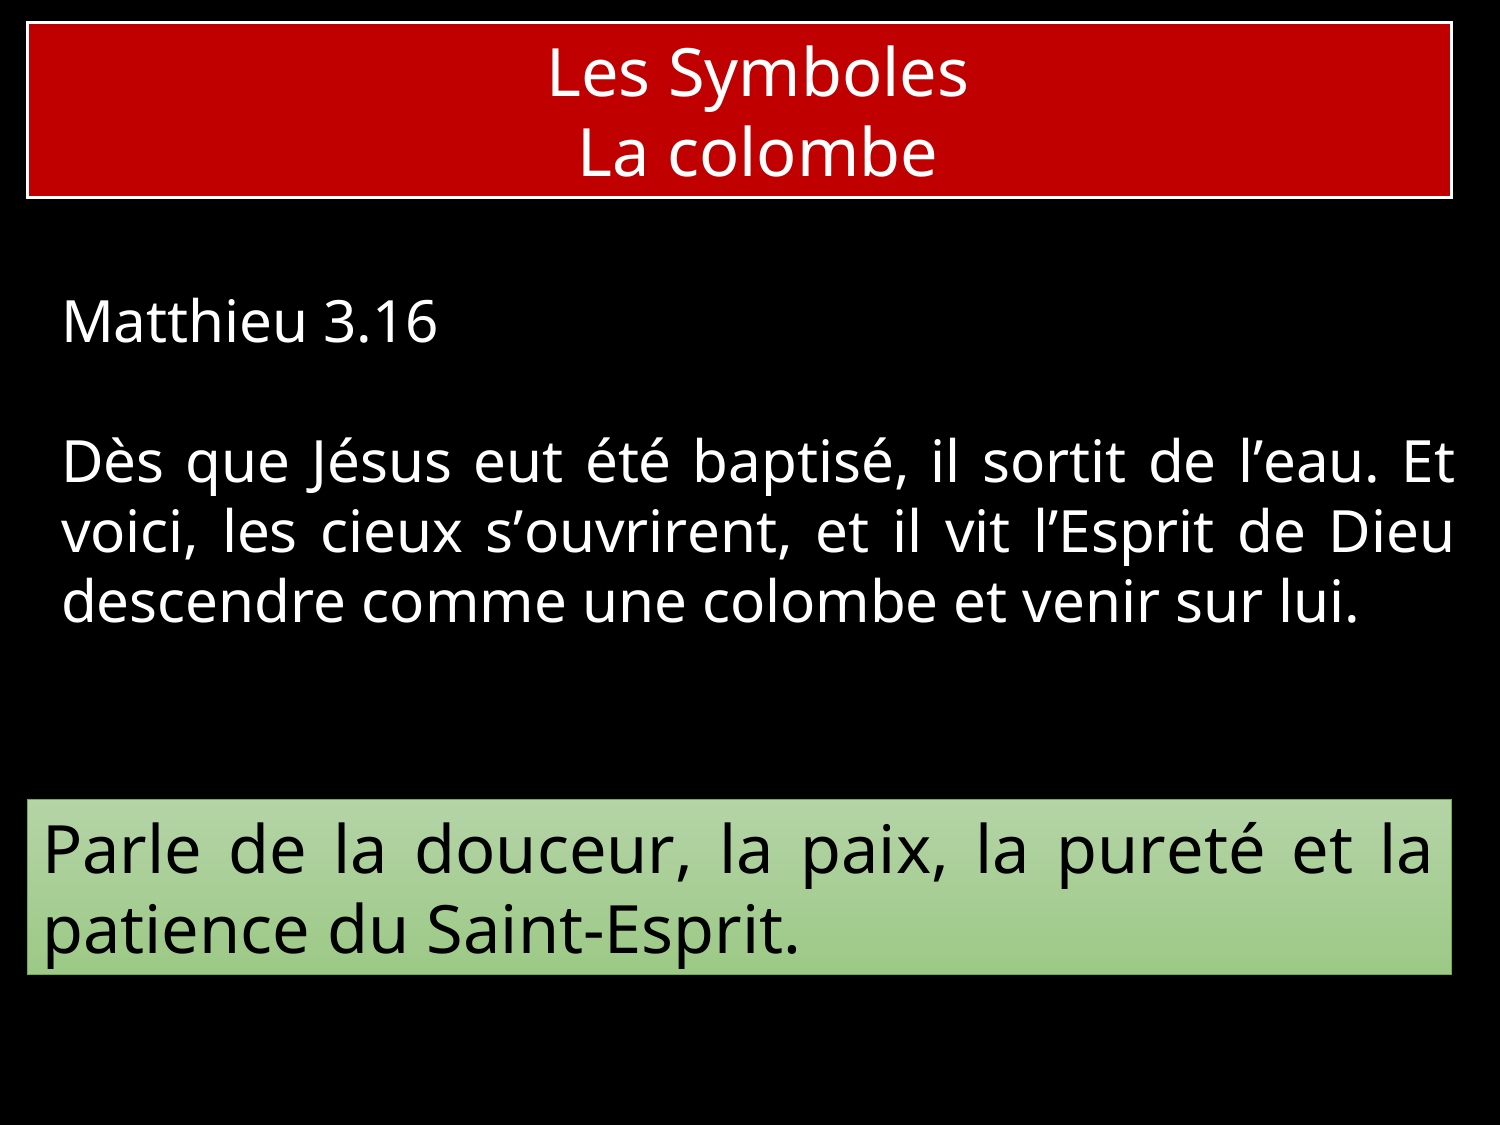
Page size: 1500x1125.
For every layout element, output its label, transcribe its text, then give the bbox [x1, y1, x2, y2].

text_box Parle de la douceur, la paix, la pureté et la patience du Saint-Esprit. [27, 799, 1452, 975]
text_box Matthieu 3.16 Dès que Jésus eut été baptisé, il sortit de l’eau. Et voici, les cieux s’ouvrirent, et il vit l’Esprit de Dieu descendre comme une colombe et venir sur lui. [46, 276, 1471, 642]
text_box Les Symboles La colombe [27, 22, 1452, 198]
